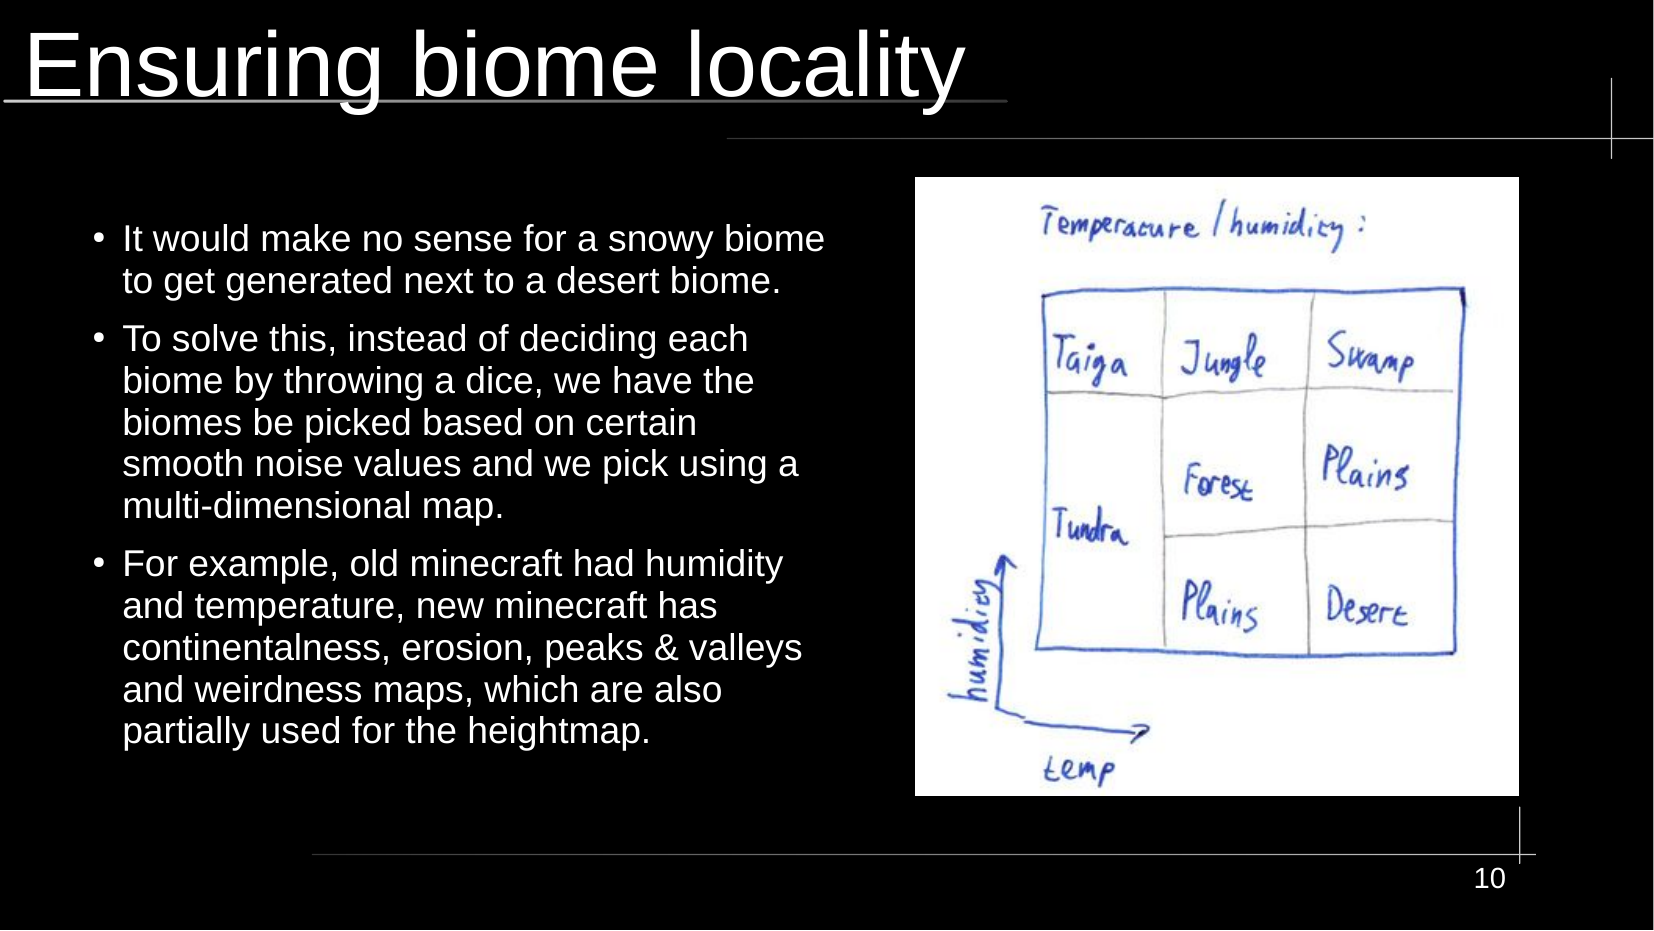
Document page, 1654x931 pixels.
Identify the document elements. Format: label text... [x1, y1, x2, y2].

list It would make no sense for a snowy biome to get generated next to a desert biome. To solve this, instead of deciding each biome by throwing a dice, we have the biomes be picked based on certain smooth noise values and we pick using a multi-dimensional map. For example, old minecraft had humidity and temperature, new minecraft has continentalness, erosion, peaks & valleys and weirdness maps, which are also partially used for the heightmap. [82, 217, 827, 758]
title Ensuring biome locality [23, 11, 1589, 119]
picture [915, 177, 1519, 796]
